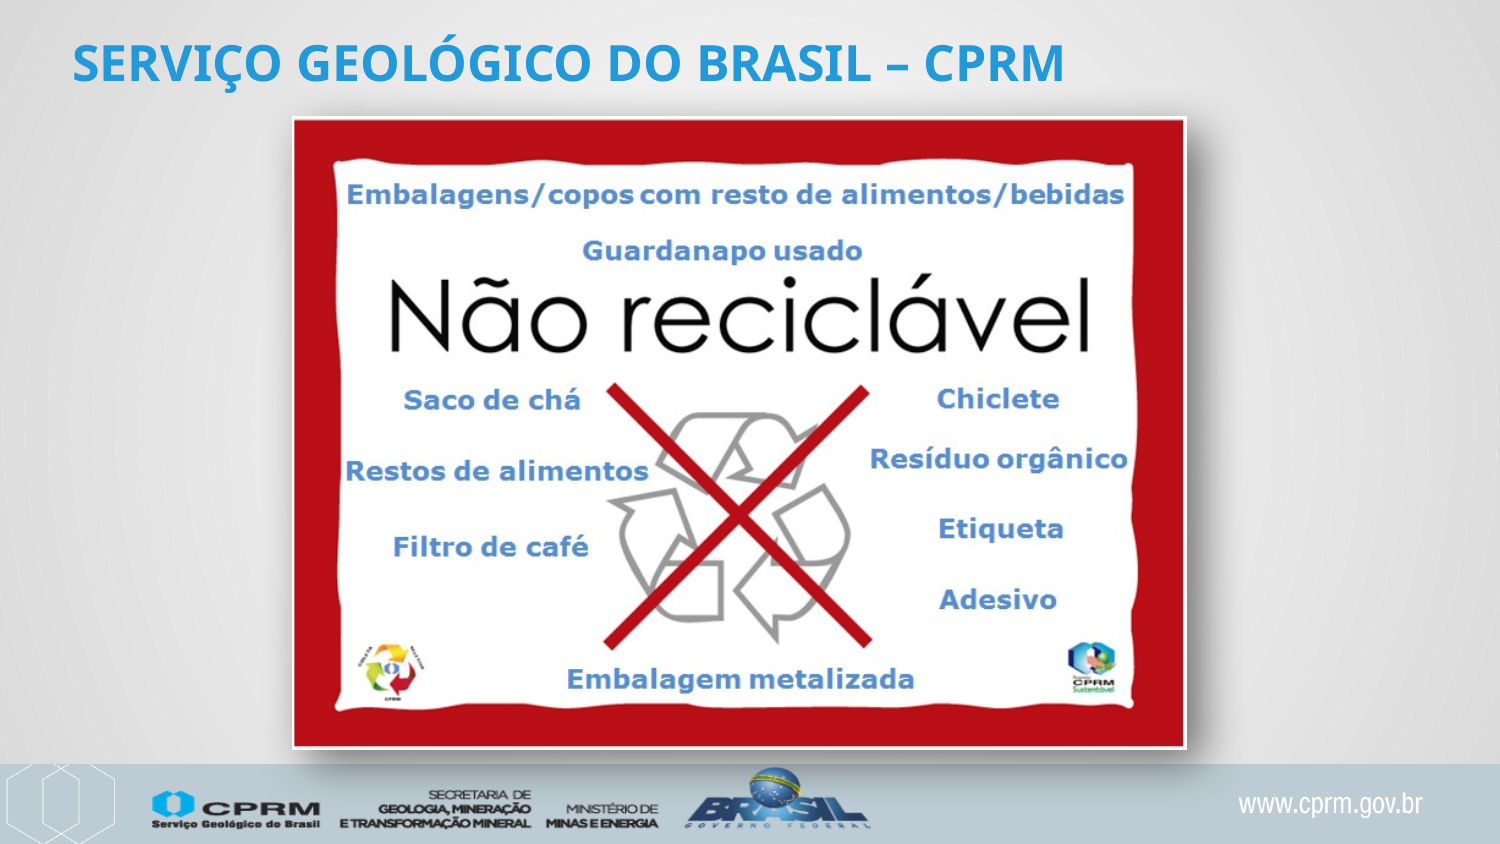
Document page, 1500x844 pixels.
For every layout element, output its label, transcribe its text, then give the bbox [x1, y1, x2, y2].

text_box SERVIÇO GEOLÓGICO DO BRASIL – CPRM [57, 23, 1082, 99]
picture [292, 116, 1187, 750]
picture [0, 757, 1500, 844]
